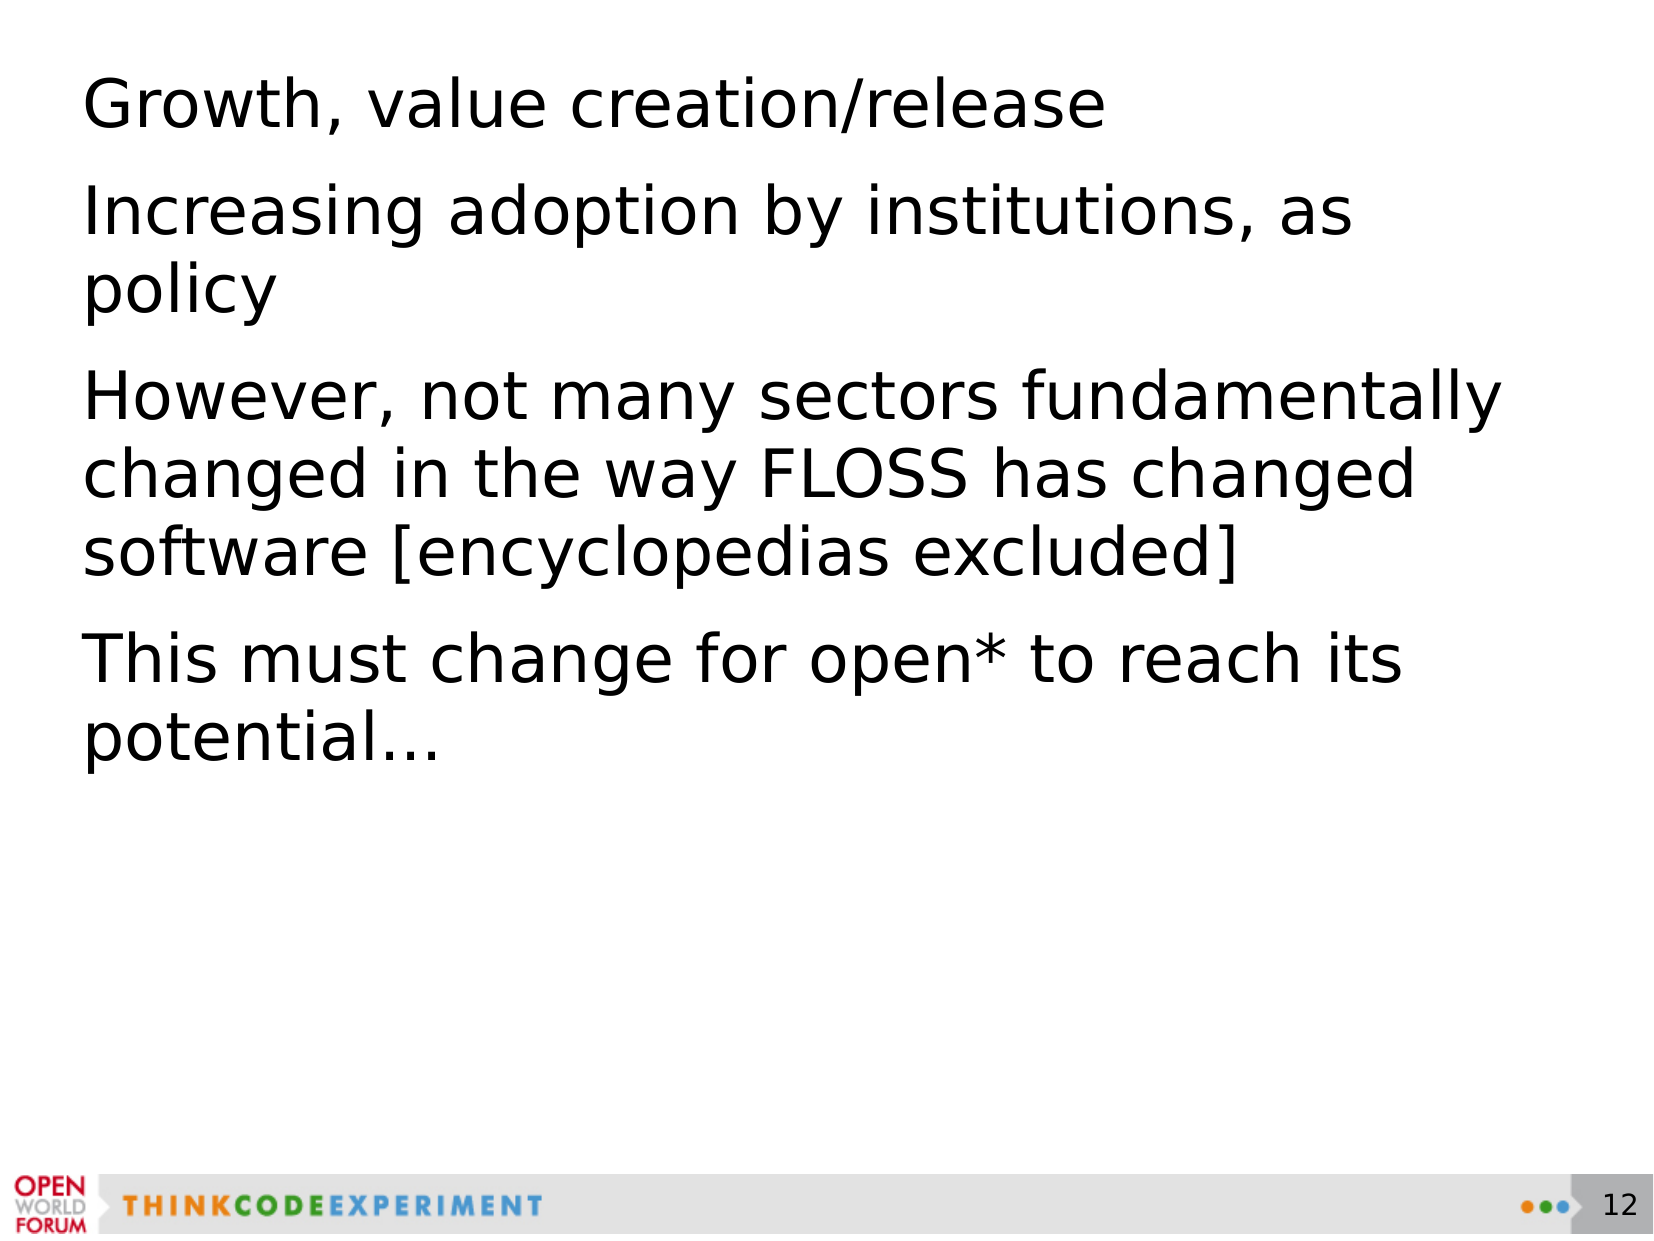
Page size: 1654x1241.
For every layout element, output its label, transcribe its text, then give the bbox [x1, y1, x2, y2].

list Growth, value creation/release Increasing adoption by institutions, as policy However, not many sectors fundamentally changed in the way FLOSS has changed software [encyclopedias excluded] This must change for open* to reach its potential... [82, 65, 1571, 1062]
picture [0, 1174, 1654, 1234]
